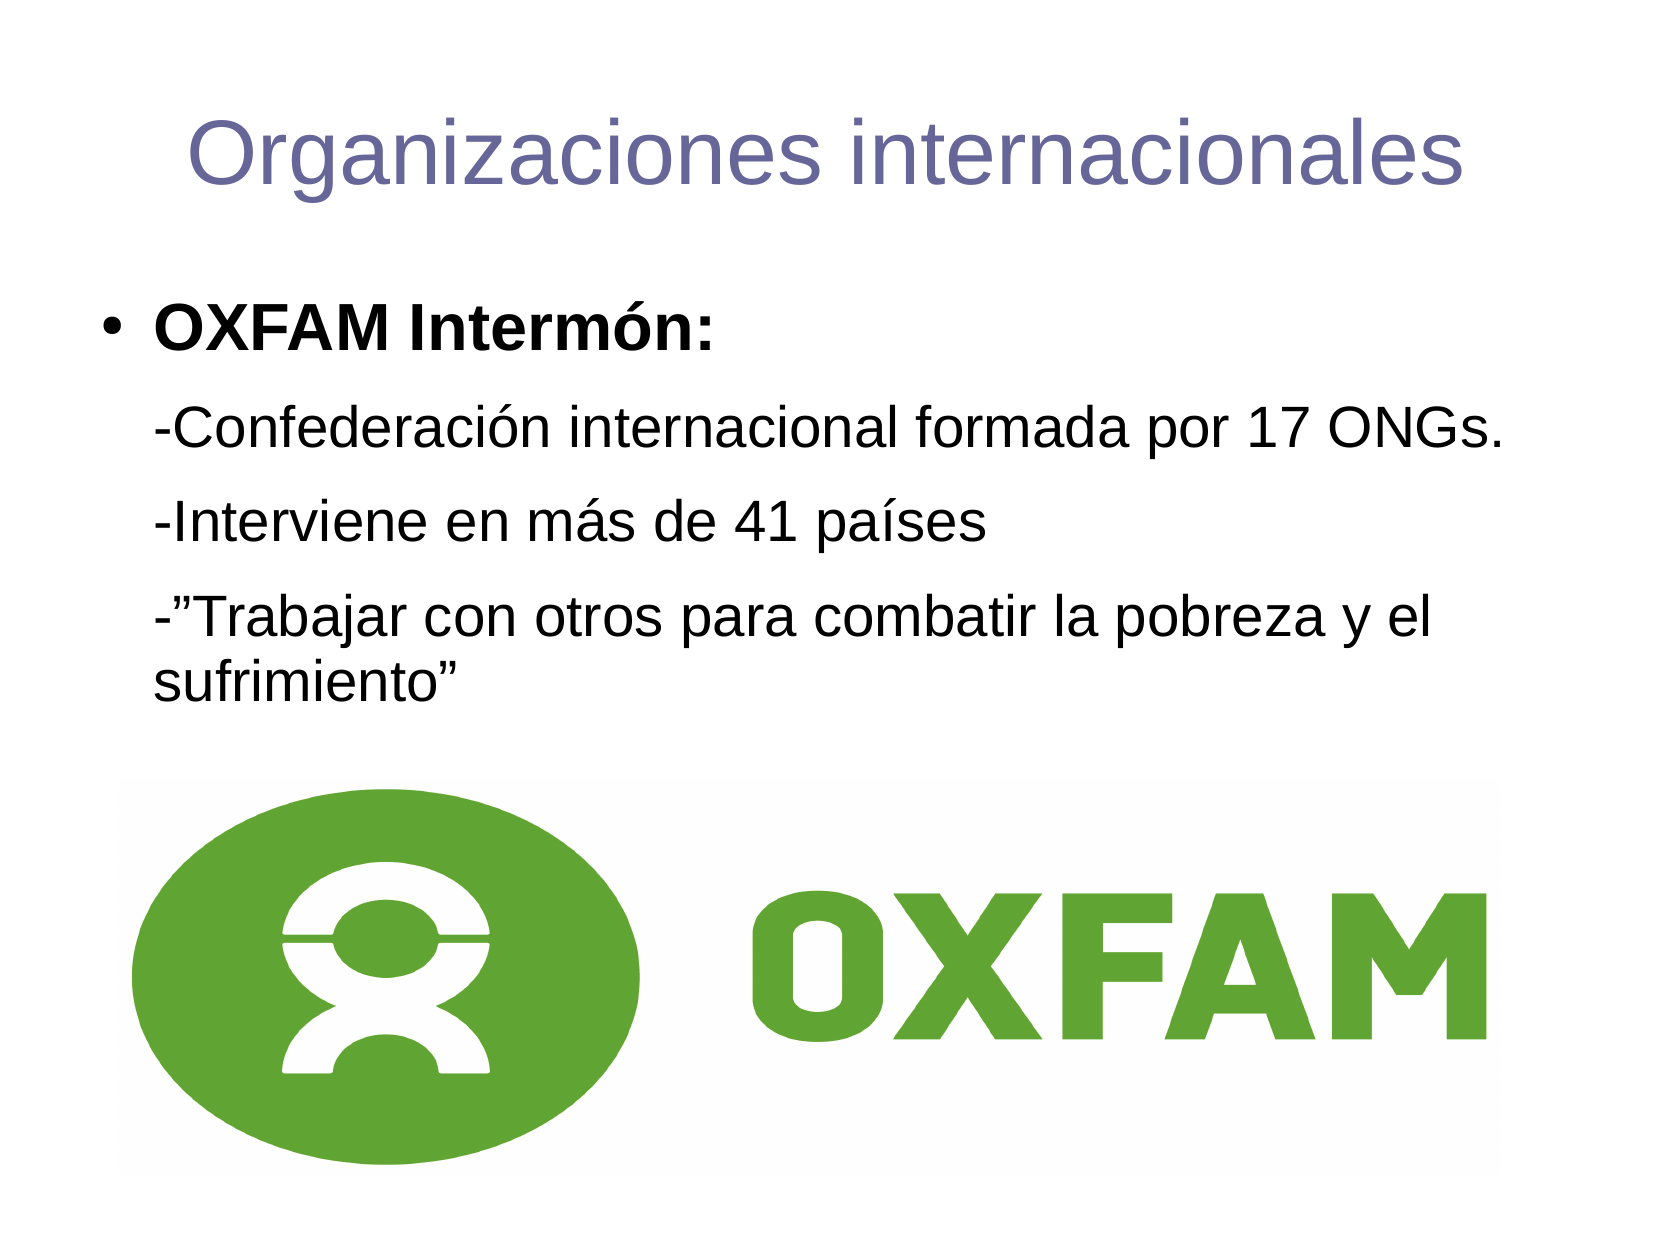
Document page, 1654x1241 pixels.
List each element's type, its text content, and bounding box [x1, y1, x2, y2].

picture [118, 779, 1501, 1175]
title Organizaciones internacionales [82, 56, 1571, 250]
list OXFAM Intermón: -Confederación internacional formada por 17 ONGs. -Interviene en más de 41 países -”Trabajar con otros para combatir la pobreza y el sufrimiento” [82, 290, 1571, 1010]
